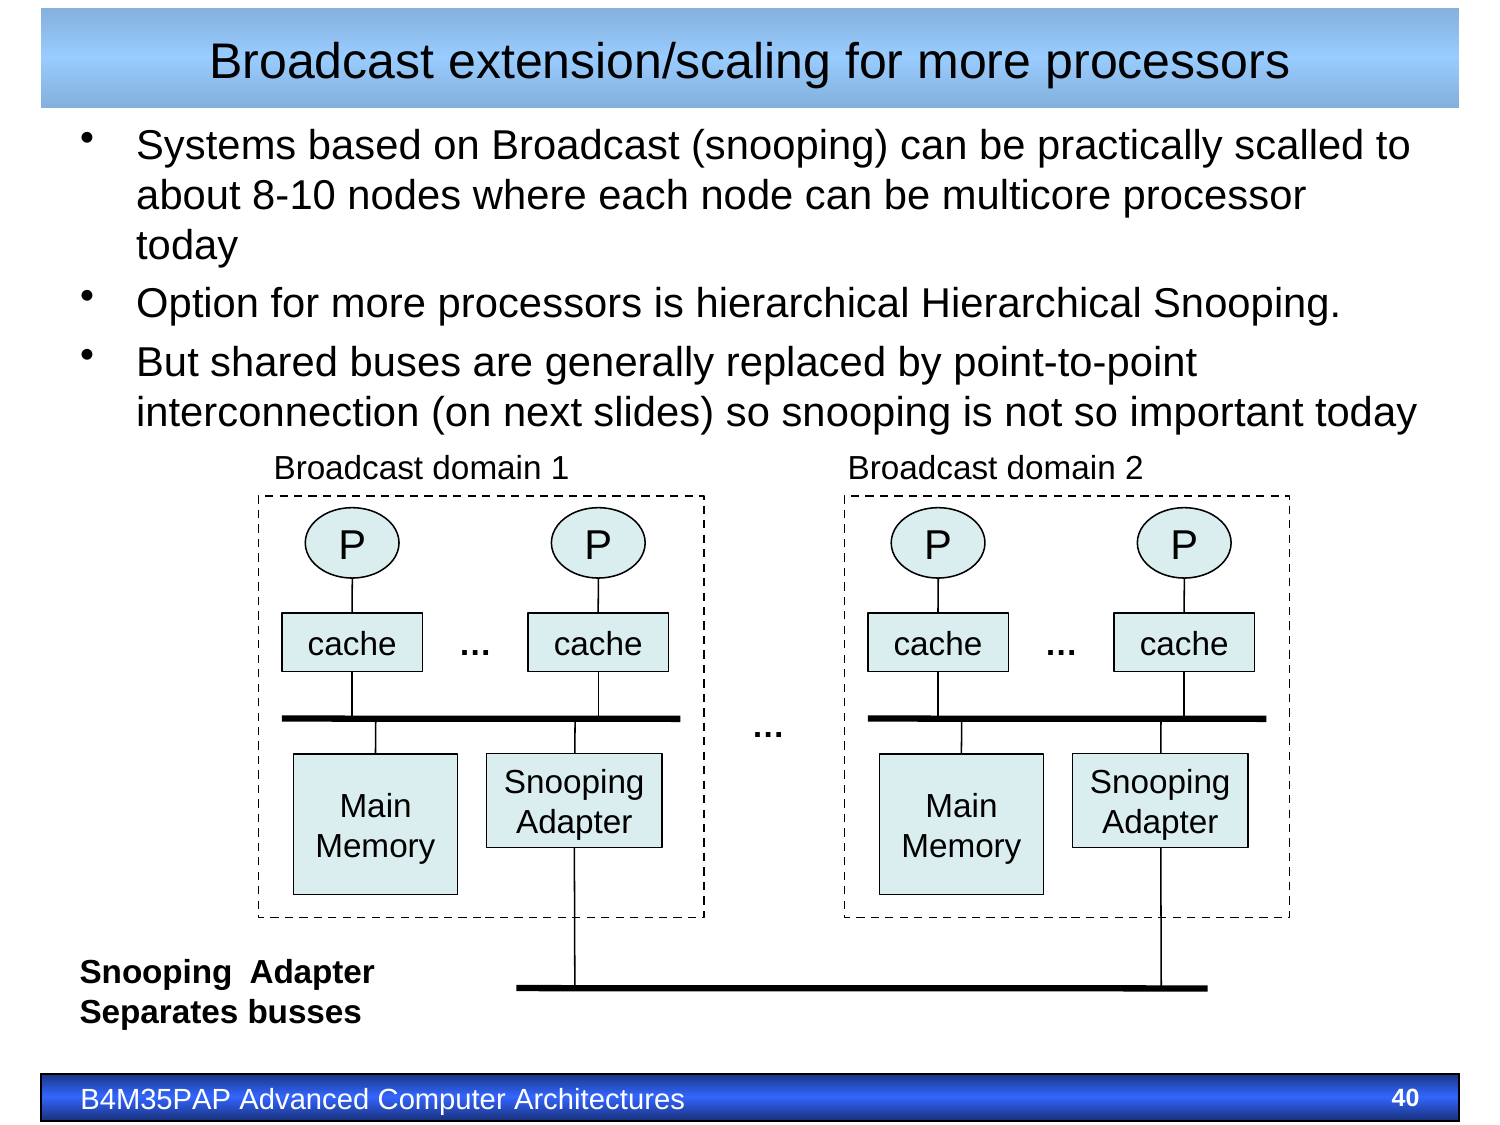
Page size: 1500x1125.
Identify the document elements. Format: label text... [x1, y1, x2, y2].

text_box Snooping Adapter [486, 753, 663, 848]
text_box Snooping Adapter Separates busses [64, 907, 393, 1072]
text_box Main Memory [879, 753, 1044, 895]
text_box cache [867, 613, 1009, 672]
text_box … [727, 695, 810, 754]
text_box cache [281, 613, 423, 672]
text_box Main Memory [293, 753, 458, 895]
text_box P [1137, 507, 1232, 579]
text_box cache [528, 613, 669, 672]
title Broadcast extension/scaling for more processors [41, 8, 1459, 108]
list Systems based on Broadcast (snooping) can be practically scalled to about 8-10 nodes where each node can be multicore processor today Option for more processors is hierarchical Hierarchical Snooping. But shared buses are generally replaced by point-to-point interconnection (on next slides) so snooping is not so important today [64, 110, 1436, 414]
text_box P [891, 507, 985, 579]
text_box … [434, 613, 517, 672]
text_box … [1020, 613, 1103, 672]
text_box Broadcast domain 1 [258, 437, 657, 496]
text_box P [551, 507, 646, 578]
text_box P [305, 507, 400, 579]
text_box Broadcast domain 2 [832, 437, 1232, 496]
text_box Snooping Adapter [1072, 753, 1249, 848]
text_box cache [1113, 613, 1255, 672]
